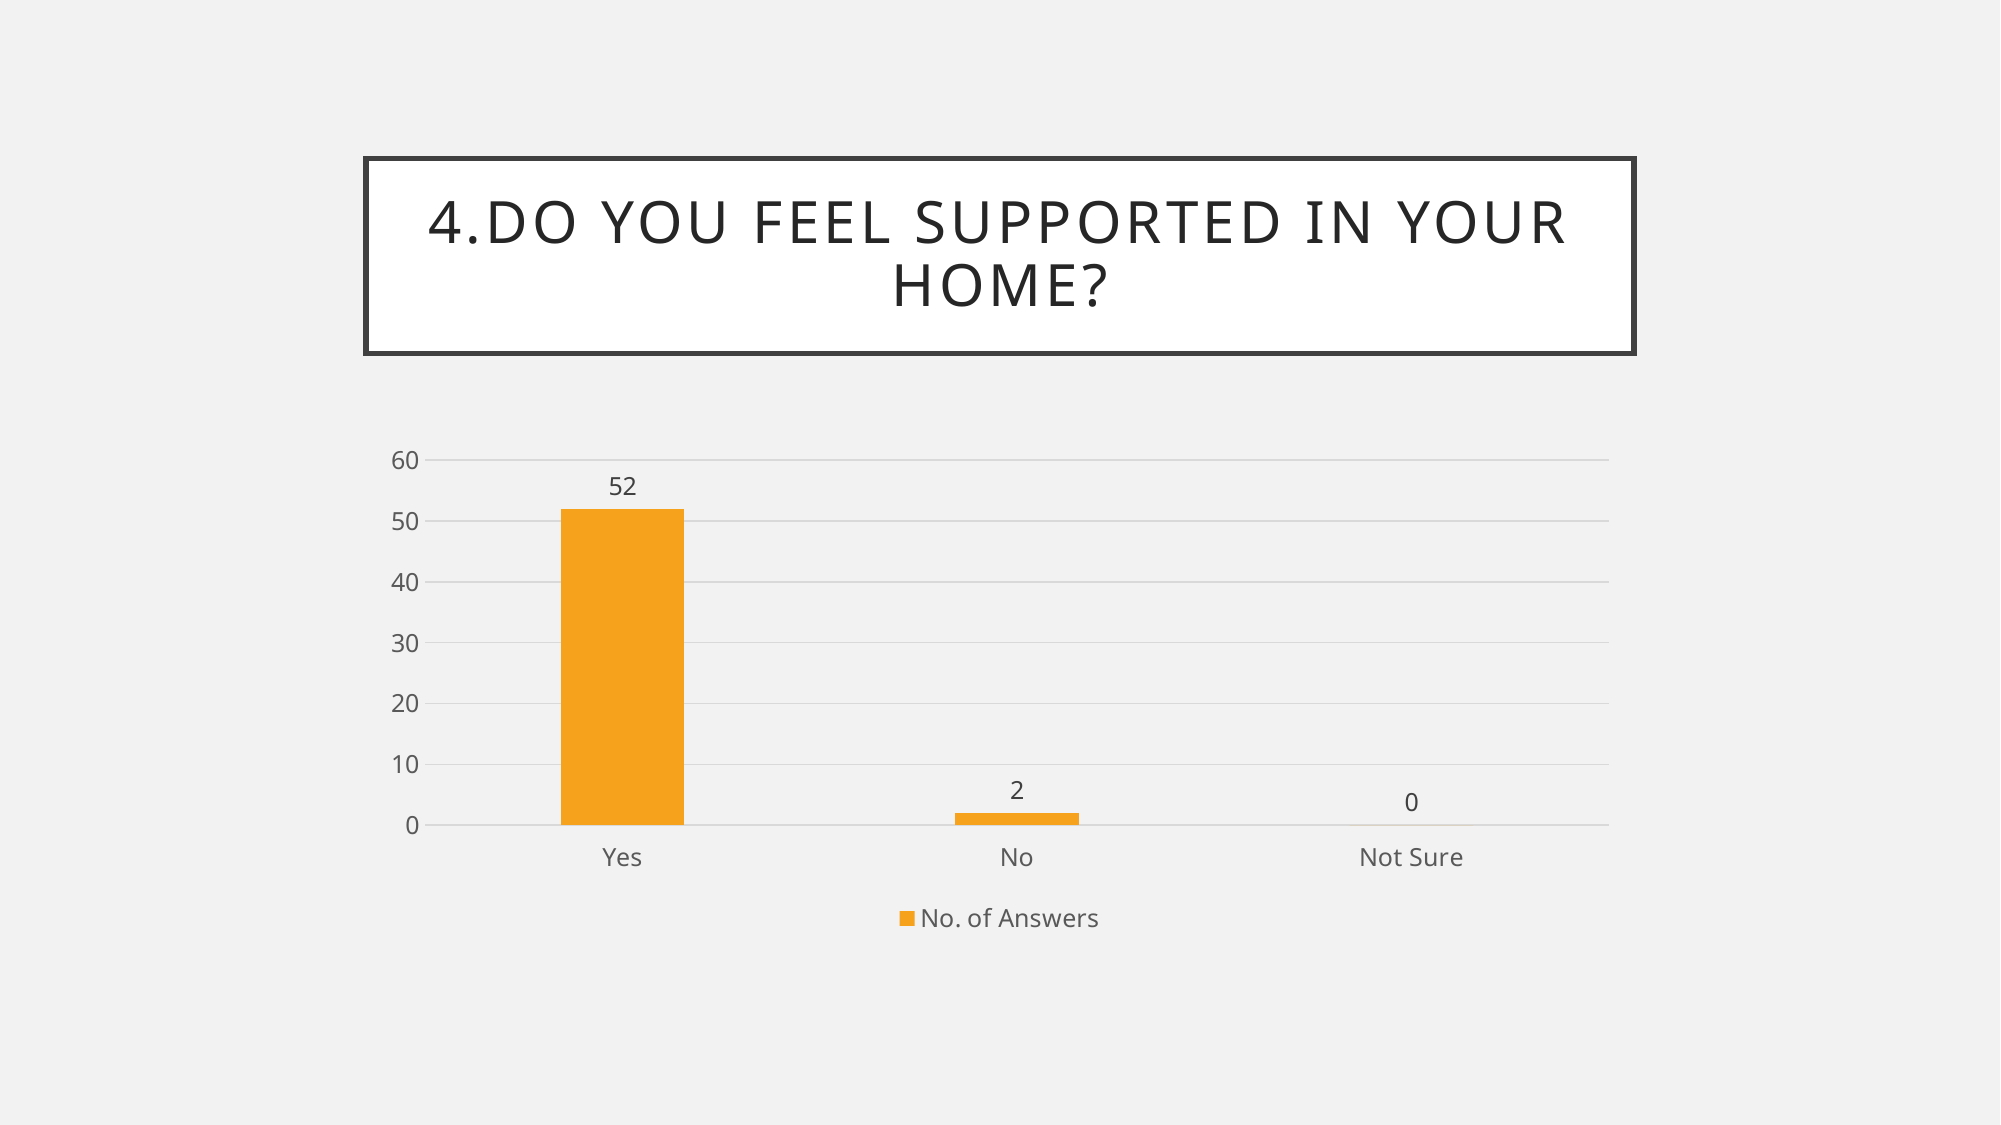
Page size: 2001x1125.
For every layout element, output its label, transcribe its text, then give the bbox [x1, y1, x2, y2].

title 4.Do you feel supported in your home? [366, 158, 1634, 354]
chart [365, 432, 1635, 942]
